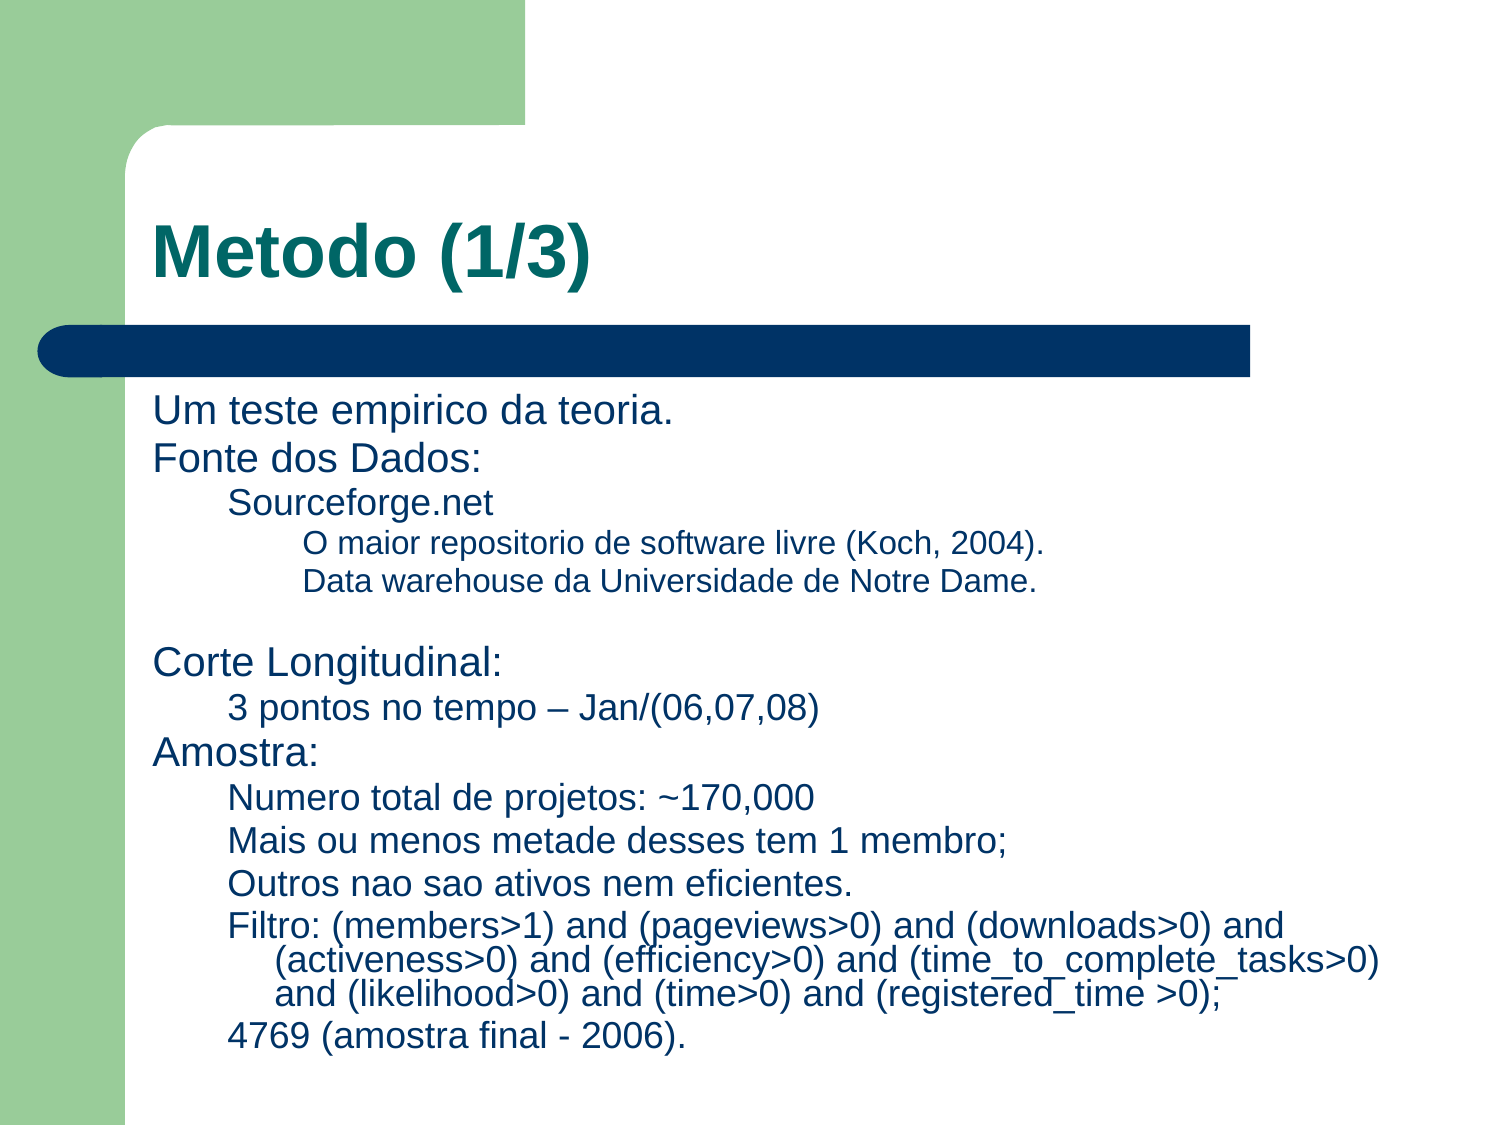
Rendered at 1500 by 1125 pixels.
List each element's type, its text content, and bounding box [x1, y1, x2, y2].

list Um teste empirico da teoria. Fonte dos Dados: Sourceforge.net O maior repositorio de software livre (Koch, 2004). Data warehouse da Universidade de Notre Dame. Corte Longitudinal: 3 pontos no tempo – Jan/(06,07,08) Amostra: Numero total de projetos: ~170,000 Mais ou menos metade desses tem 1 membro; Outros nao sao ativos nem eficientes. Filtro: (members>1) and (pageviews>0) and (downloads>0) and (activeness>0) and (efficiency>0) and (time_to_complete_tasks>0) and (likelihood>0) and (time>0) and (registered_time >0); 4769 (amostra final - 2006). [137, 387, 1400, 1125]
title Metodo (1/3) [136, 136, 1414, 301]
